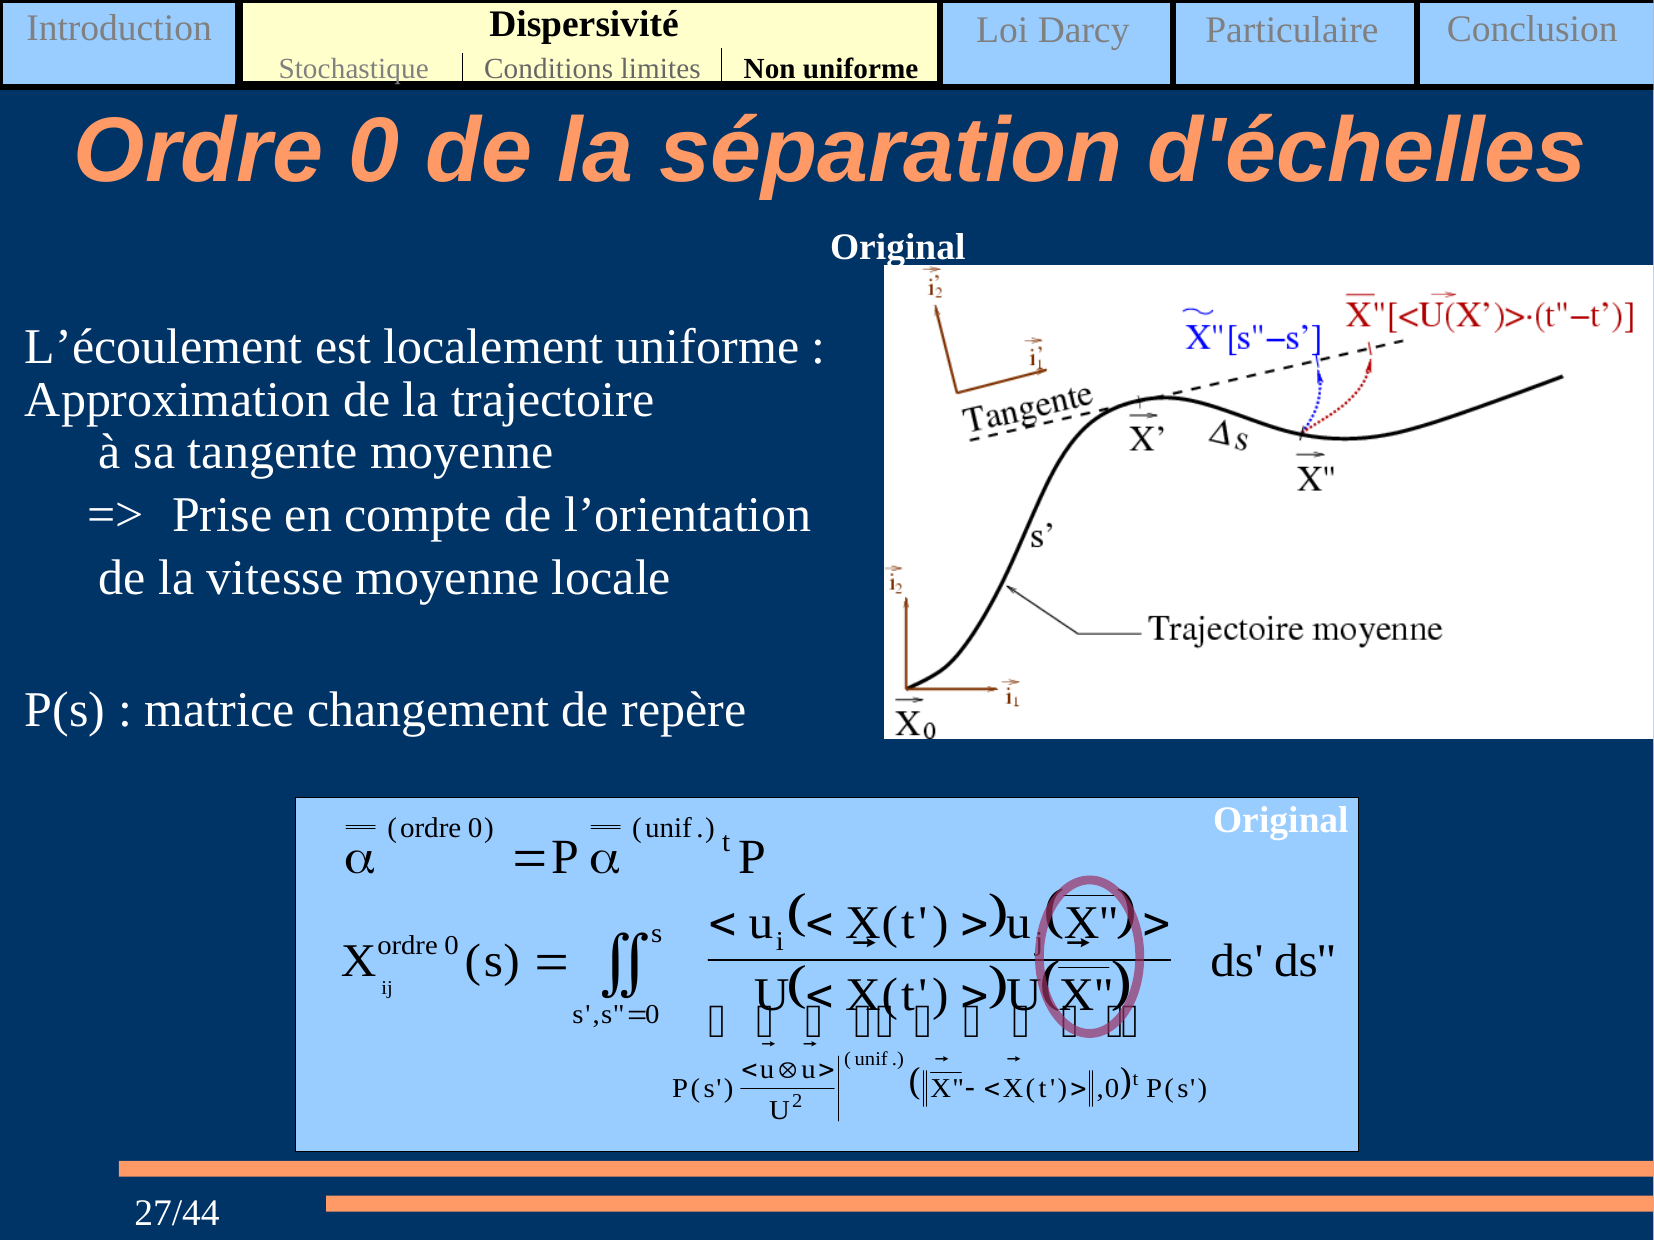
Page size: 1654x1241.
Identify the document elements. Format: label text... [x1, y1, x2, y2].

text_box Particulaire [1173, 1, 1412, 60]
text_box Stochastique [263, 44, 444, 93]
text_box Original [1198, 791, 1364, 849]
text_box [295, 797, 1359, 1152]
text_box Loi Darcy [943, 1, 1169, 66]
text_box Non uniforme [729, 44, 934, 93]
text_box P(s) : matrice changement de repère [9, 676, 763, 745]
chart [336, 810, 1338, 1127]
text_box Ordre 0 de la séparation d'échelles [9, 95, 1654, 209]
picture [884, 265, 1654, 739]
text_box Conclusion [1411, 0, 1654, 59]
text_box [0, 0, 474, 87]
text_box Conditions limites [469, 44, 716, 93]
text_box Original [815, 218, 981, 277]
chart [1044, 888, 1135, 1029]
text_box Introduction [0, 0, 237, 59]
text_box Dispersivité [474, 0, 694, 44]
text_box L’écoulement est localement uniforme : Approximation de la trajectoire à sa tangente moyenne => Prise en compte de l’orientation de la vitesse moyenne locale [9, 314, 843, 614]
text_box [694, 0, 1654, 87]
